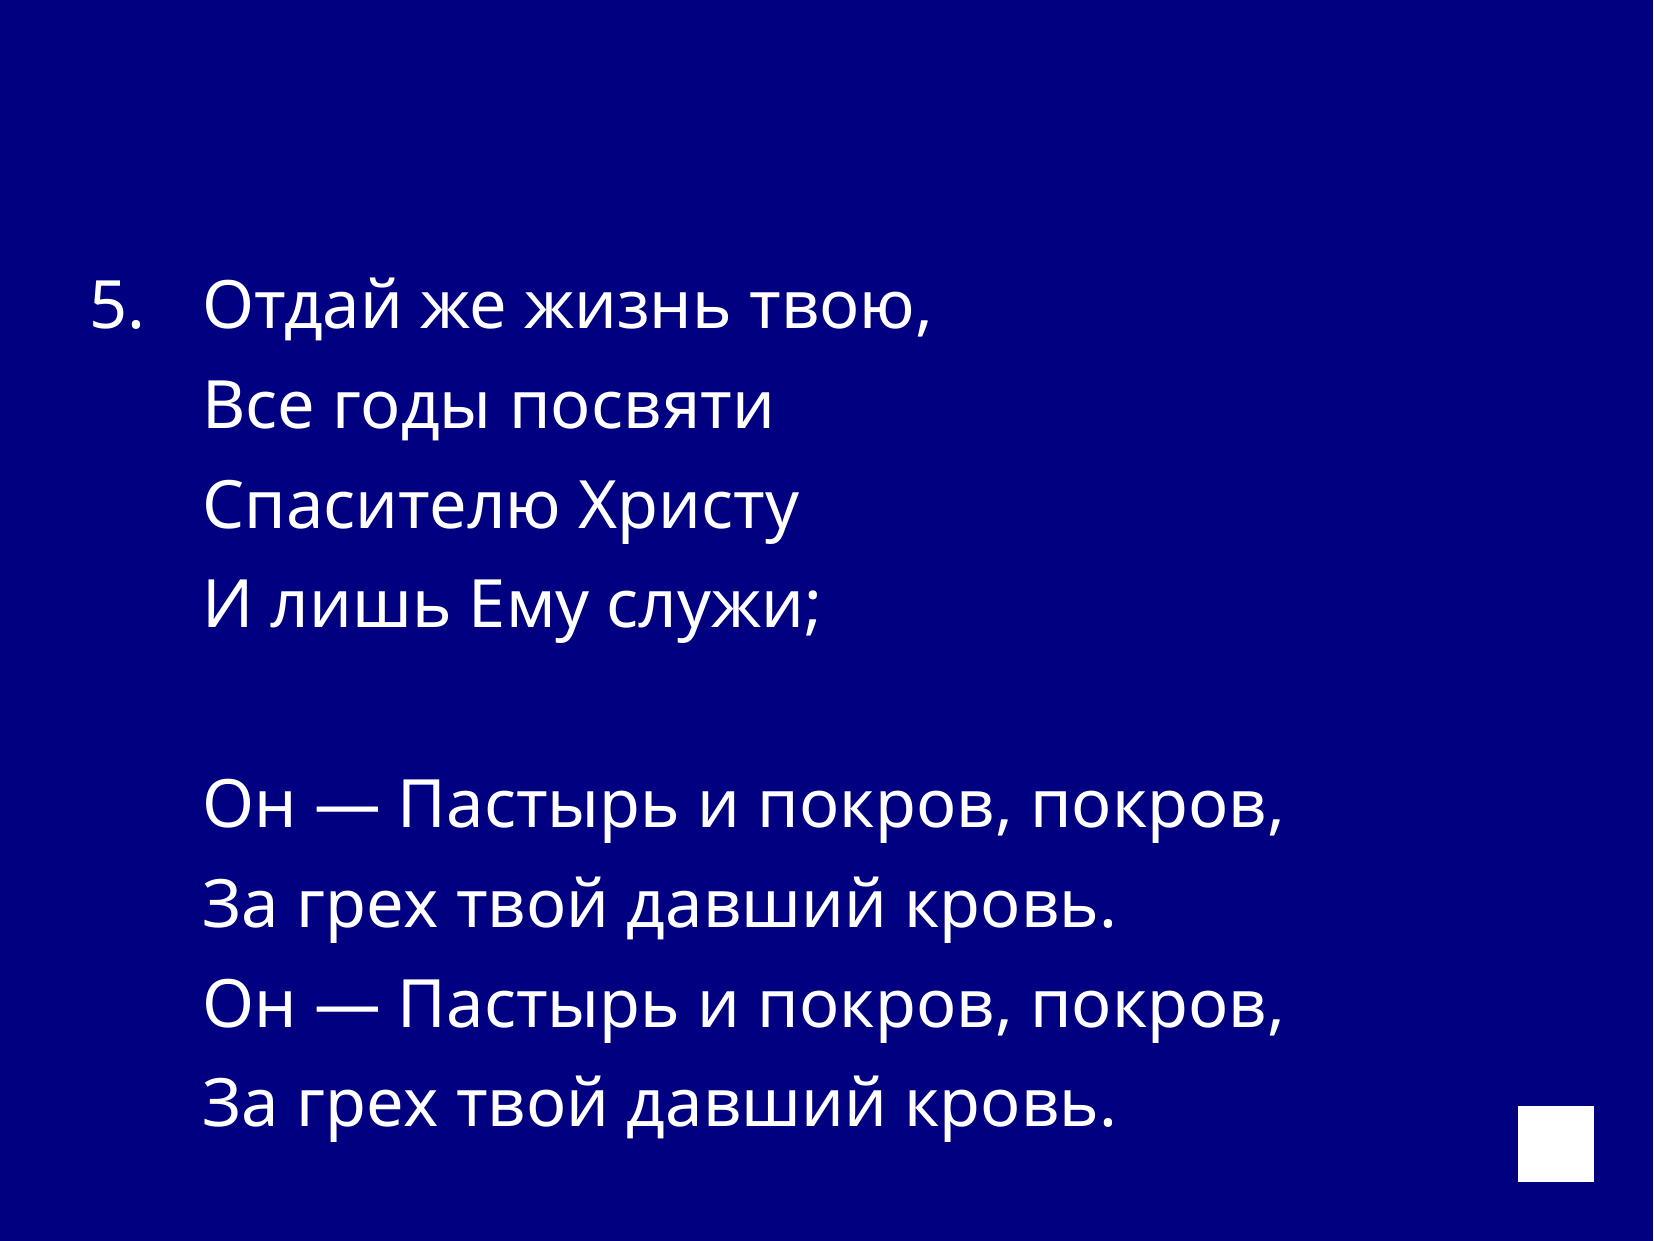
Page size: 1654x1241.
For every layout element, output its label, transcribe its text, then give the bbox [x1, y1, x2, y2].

text_box [1518, 1106, 1594, 1182]
text_box 5. Отдай же жизнь твою, Все годы посвяти Спасителю Христу И лишь Ему служи; Он — Пастырь и покров, покров, За грех твой давший кровь. Он — Пастырь и покров, покров, За грех твой давший кровь. [75, 150, 1576, 1163]
